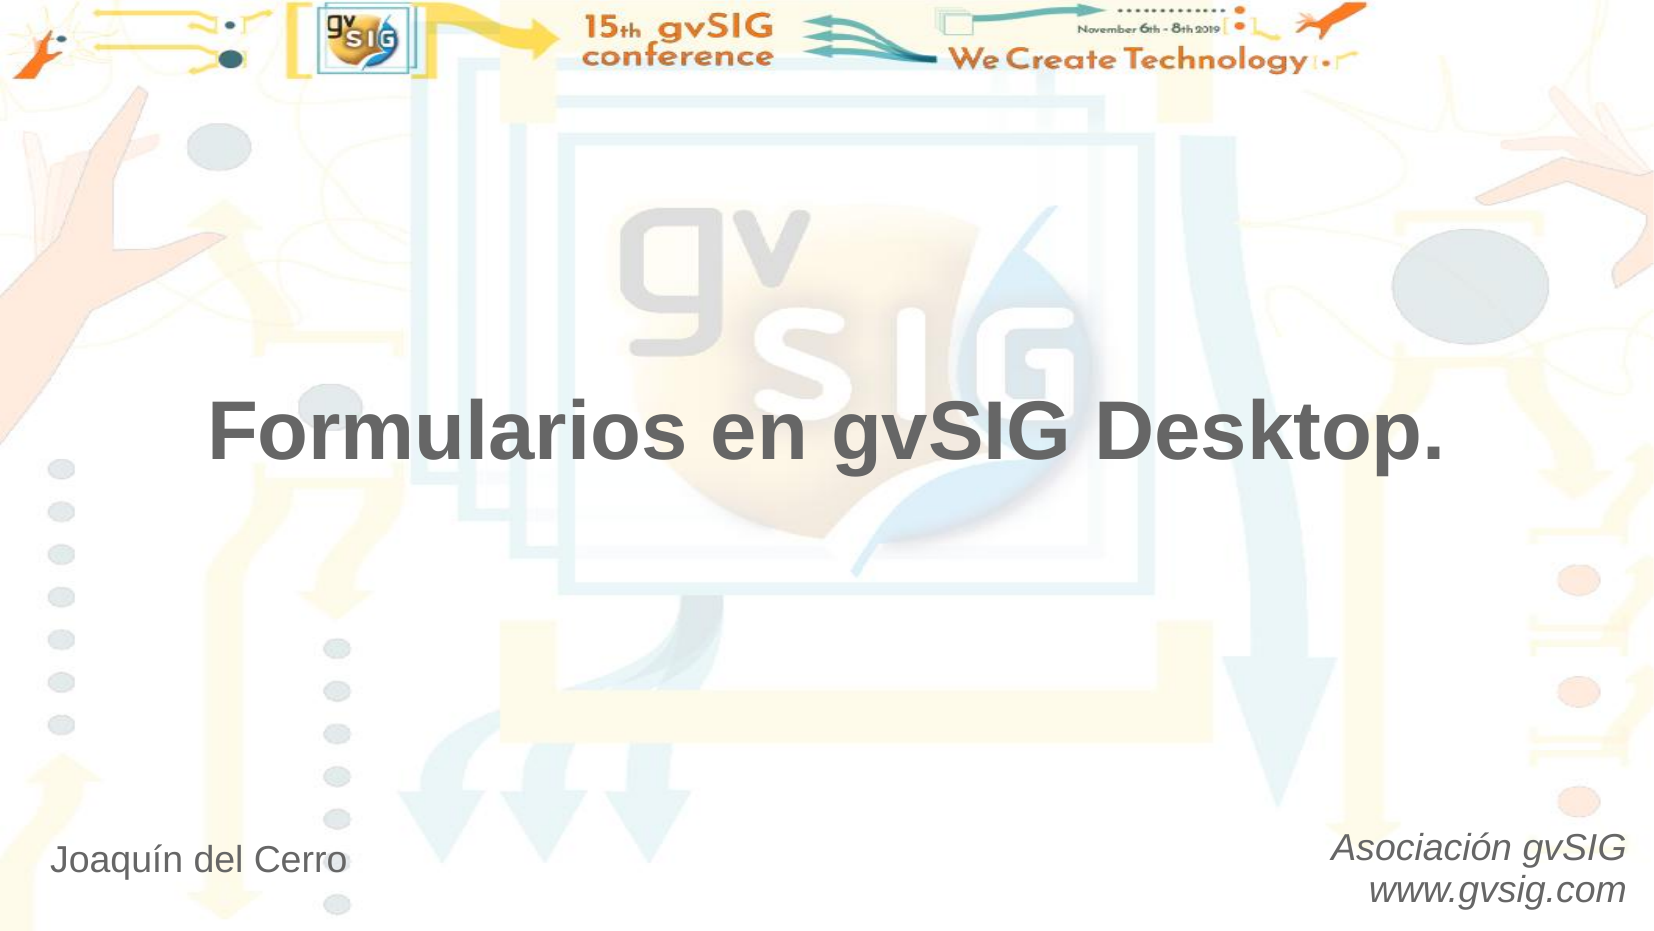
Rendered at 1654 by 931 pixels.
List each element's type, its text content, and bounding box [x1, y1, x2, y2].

picture [0, 0, 1654, 931]
title Formularios en gvSIG Desktop. [82, 291, 1571, 571]
text_box Asociación gvSIG www.gvsig.com [1263, 819, 1642, 926]
text_box Joaquín del Cerro [35, 831, 426, 931]
